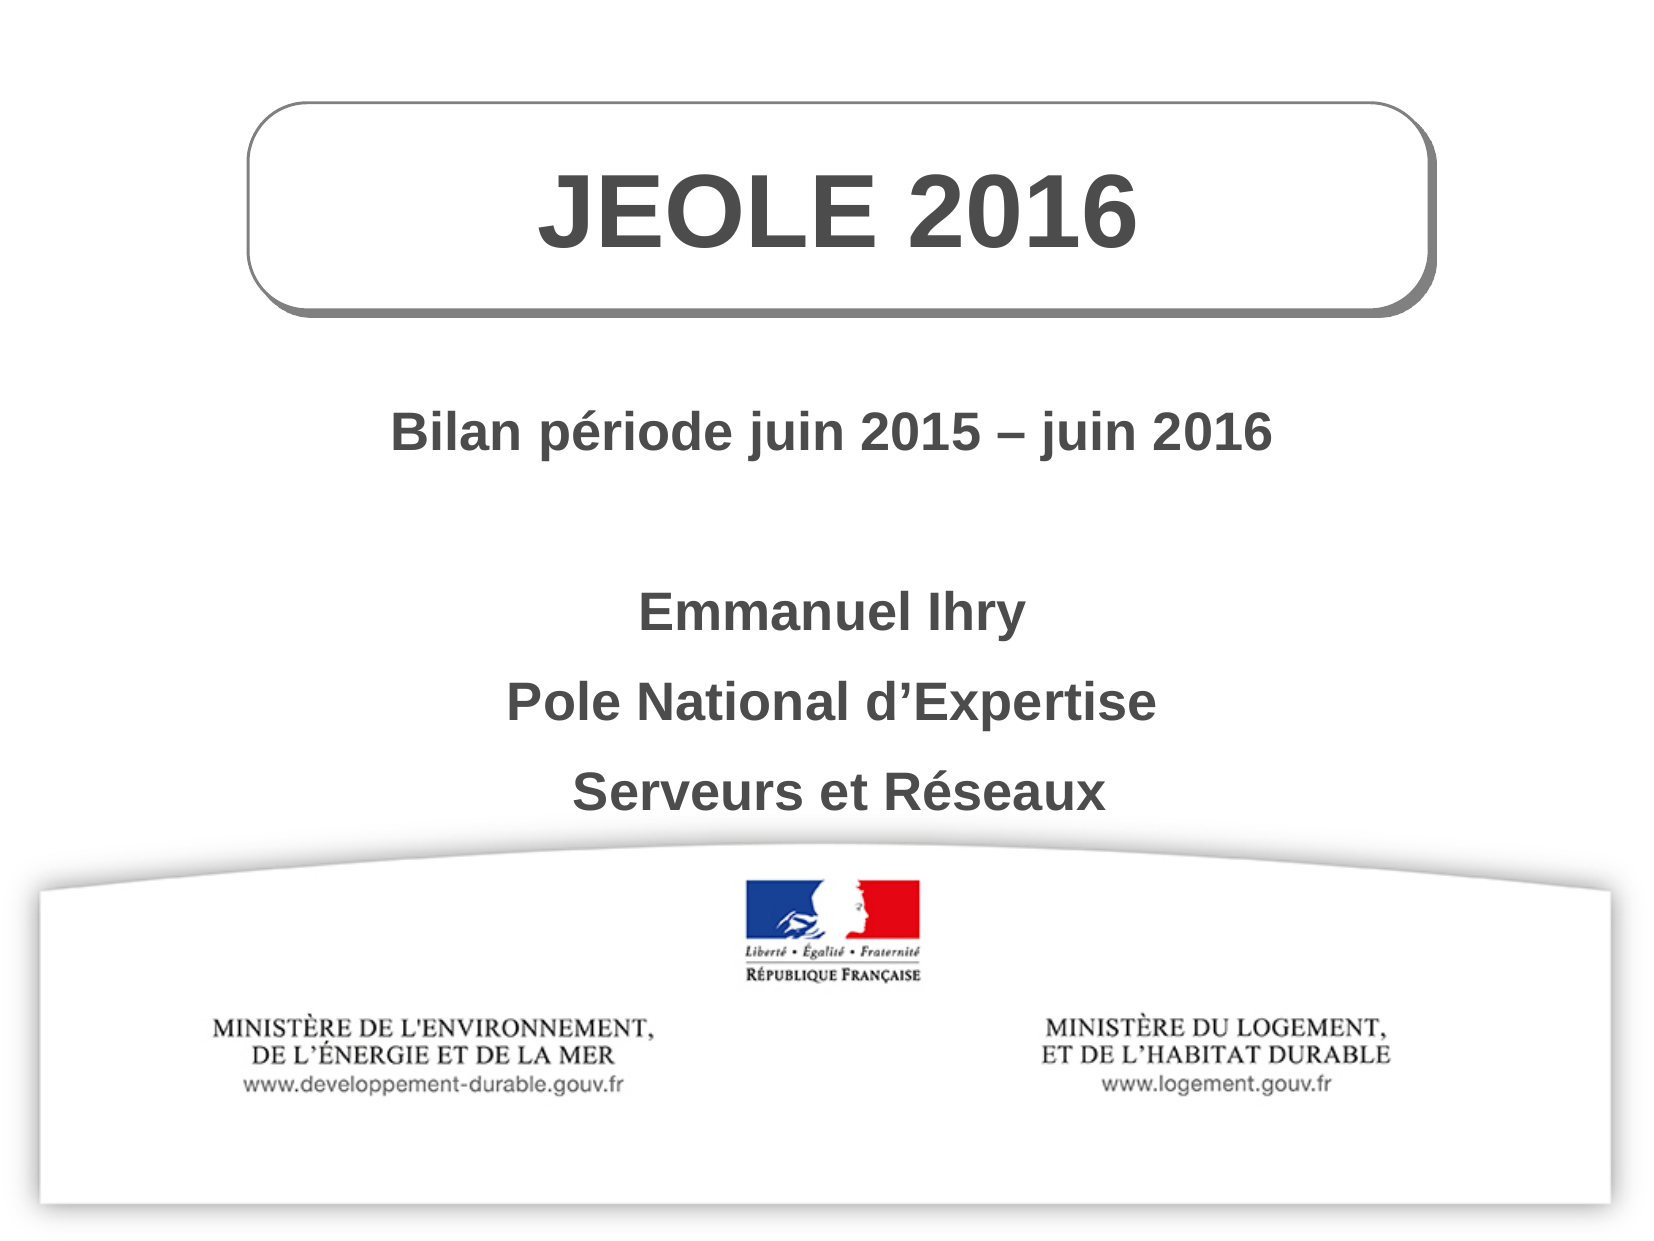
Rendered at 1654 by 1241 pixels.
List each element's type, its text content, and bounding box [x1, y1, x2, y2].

list Bilan période juin 2015 – juin 2016 Emmanuel Ihry Pole National d’Expertise Serveurs et Réseaux [200, 401, 1465, 1005]
title JEOLE 2016 [248, 102, 1430, 310]
picture [0, 803, 1654, 1241]
title Titre [615, 49, 1571, 354]
